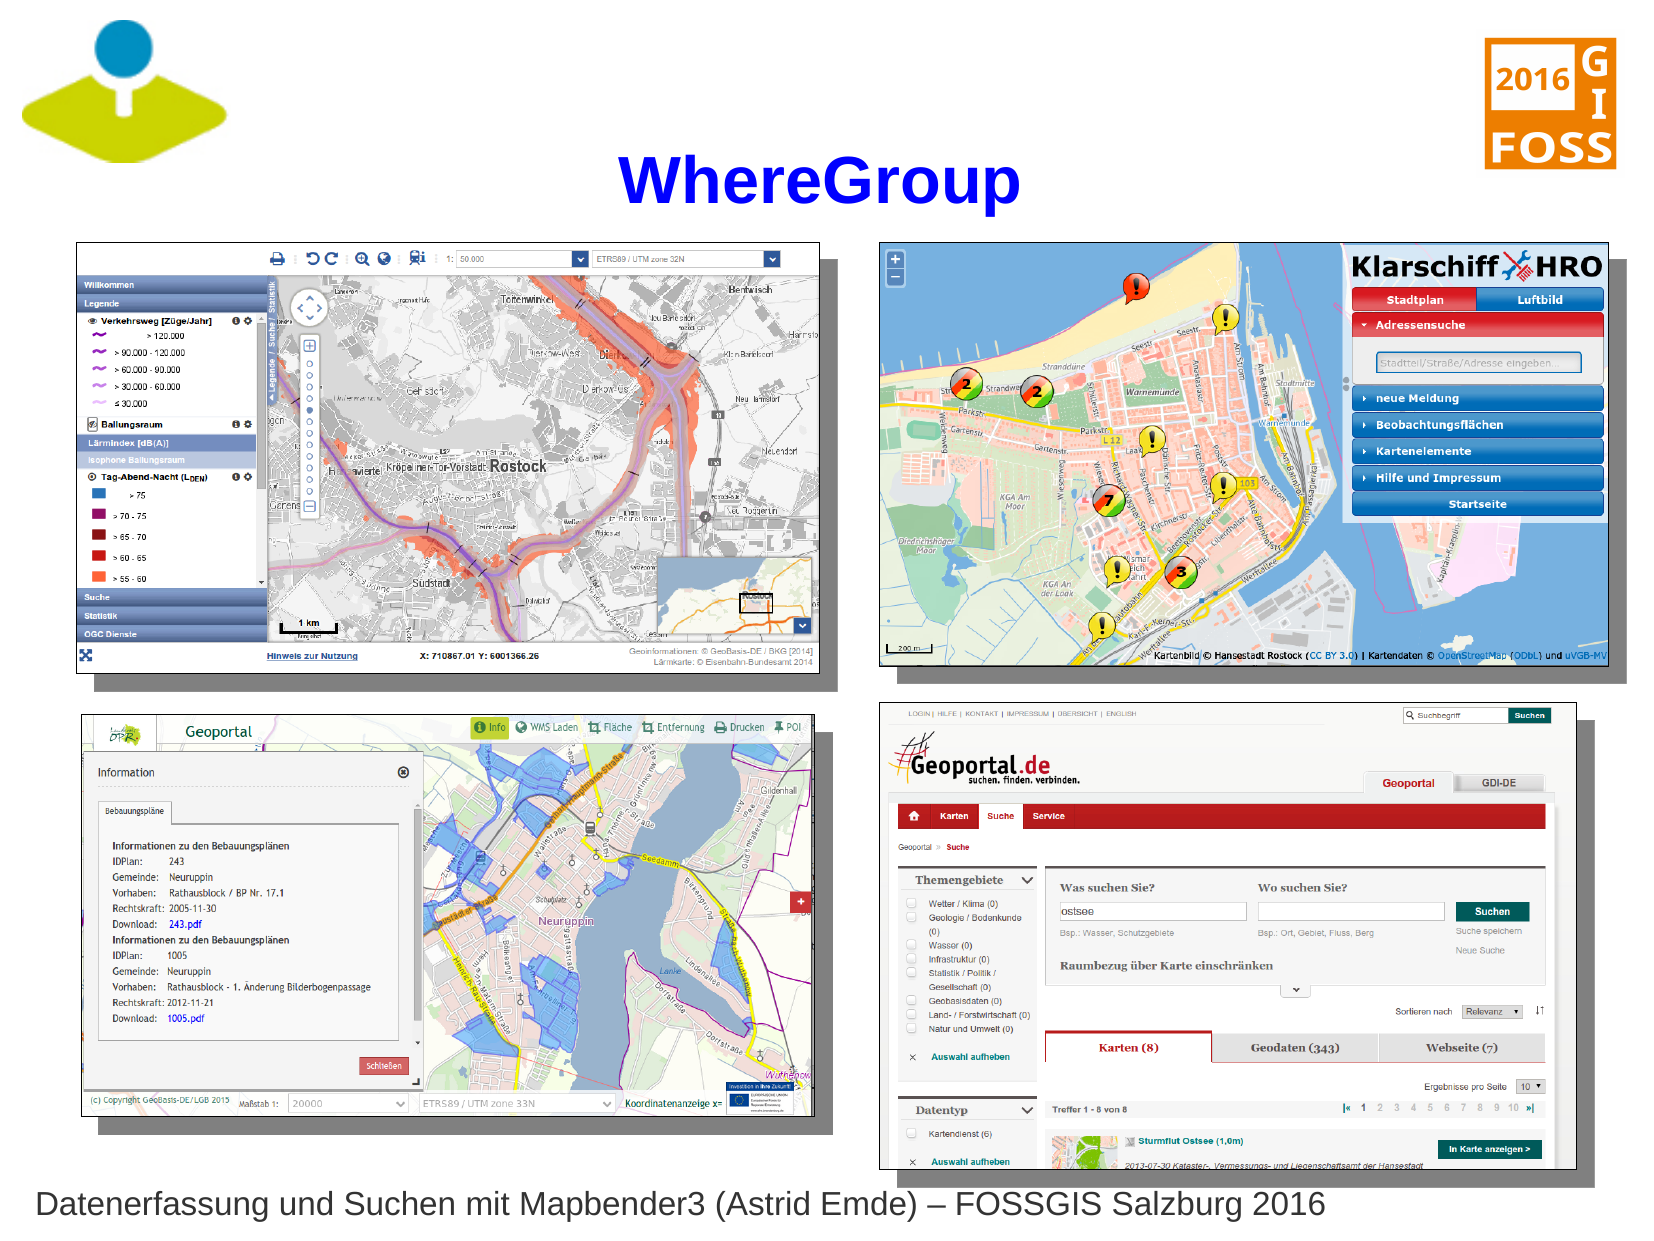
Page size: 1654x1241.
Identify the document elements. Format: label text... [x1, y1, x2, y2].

picture [76, 242, 820, 674]
picture [879, 702, 1577, 1170]
picture [879, 242, 1609, 667]
picture [22, 20, 231, 163]
title WhereGroup [76, 106, 1565, 254]
picture [81, 714, 815, 1117]
picture [1476, 29, 1625, 178]
